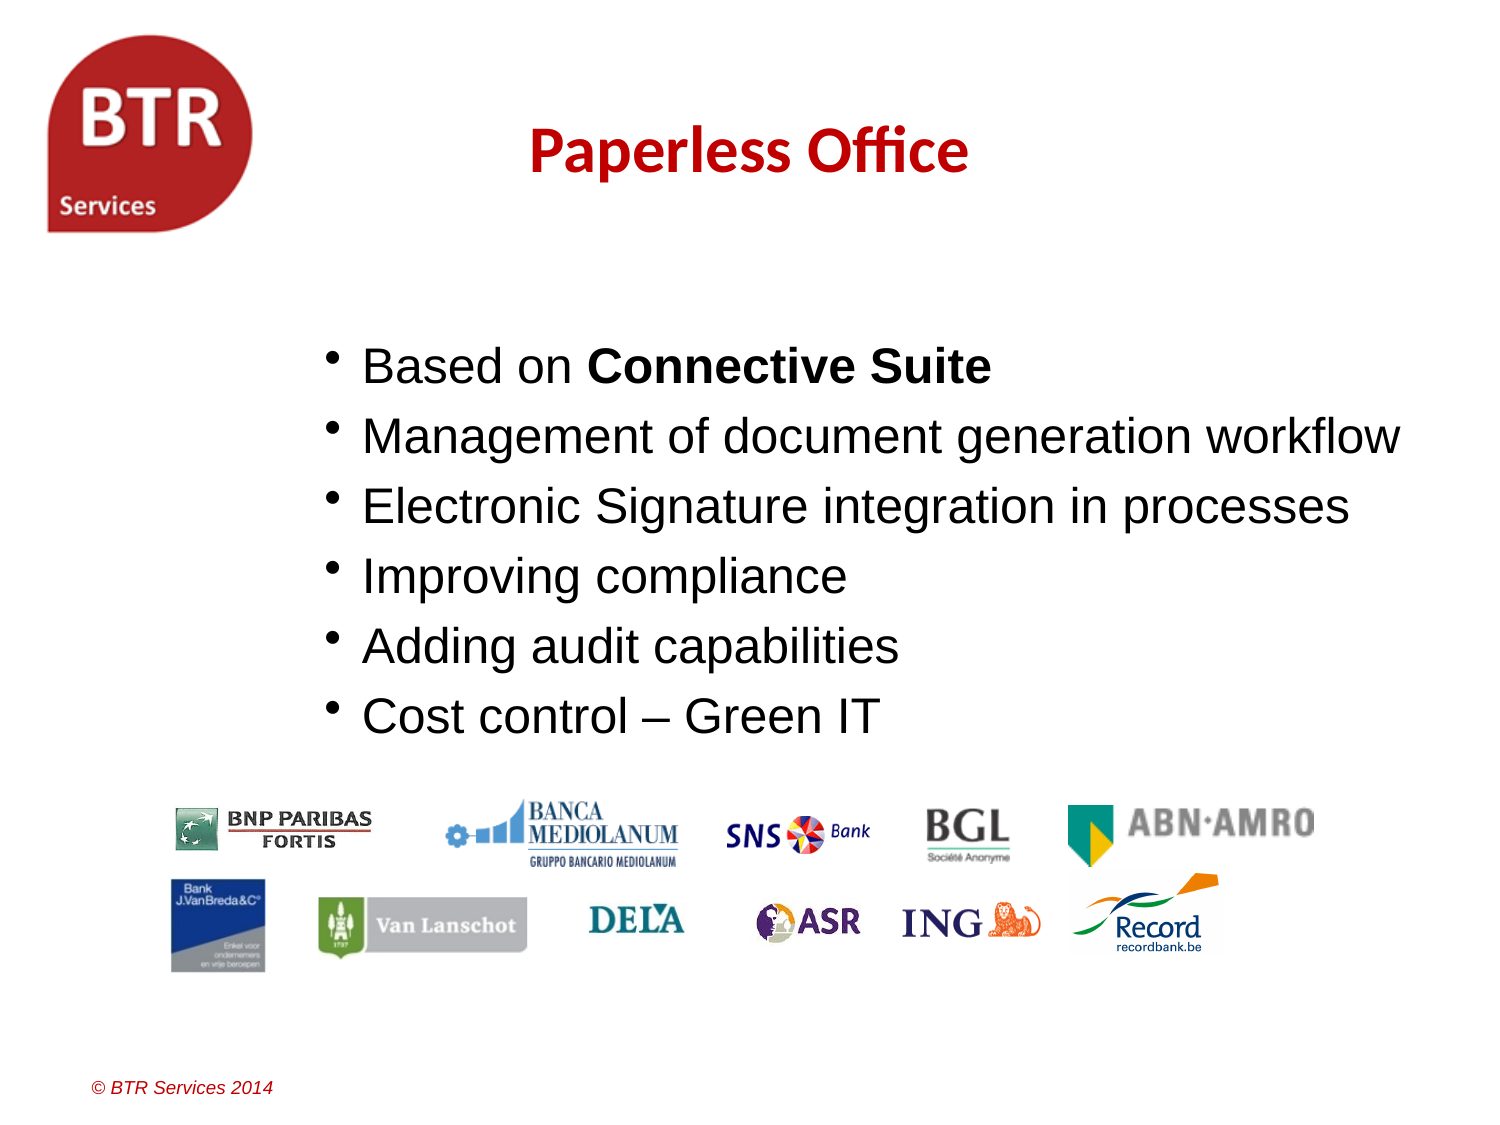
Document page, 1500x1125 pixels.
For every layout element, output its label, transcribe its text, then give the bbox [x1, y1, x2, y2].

picture [714, 808, 880, 864]
picture [1068, 869, 1223, 955]
picture [41, 31, 259, 238]
list Based on Connective Suite Management of document generation workflow Electronic Signature integration in processes Improving compliance Adding audit capabilities Cost control – Green IT [159, 326, 1496, 875]
picture [924, 805, 1314, 867]
picture [170, 803, 376, 854]
picture [445, 798, 679, 867]
picture [750, 897, 1042, 949]
text_box Paperless Office [271, 98, 1229, 181]
picture [312, 892, 534, 961]
picture [170, 878, 266, 973]
picture [584, 902, 688, 938]
